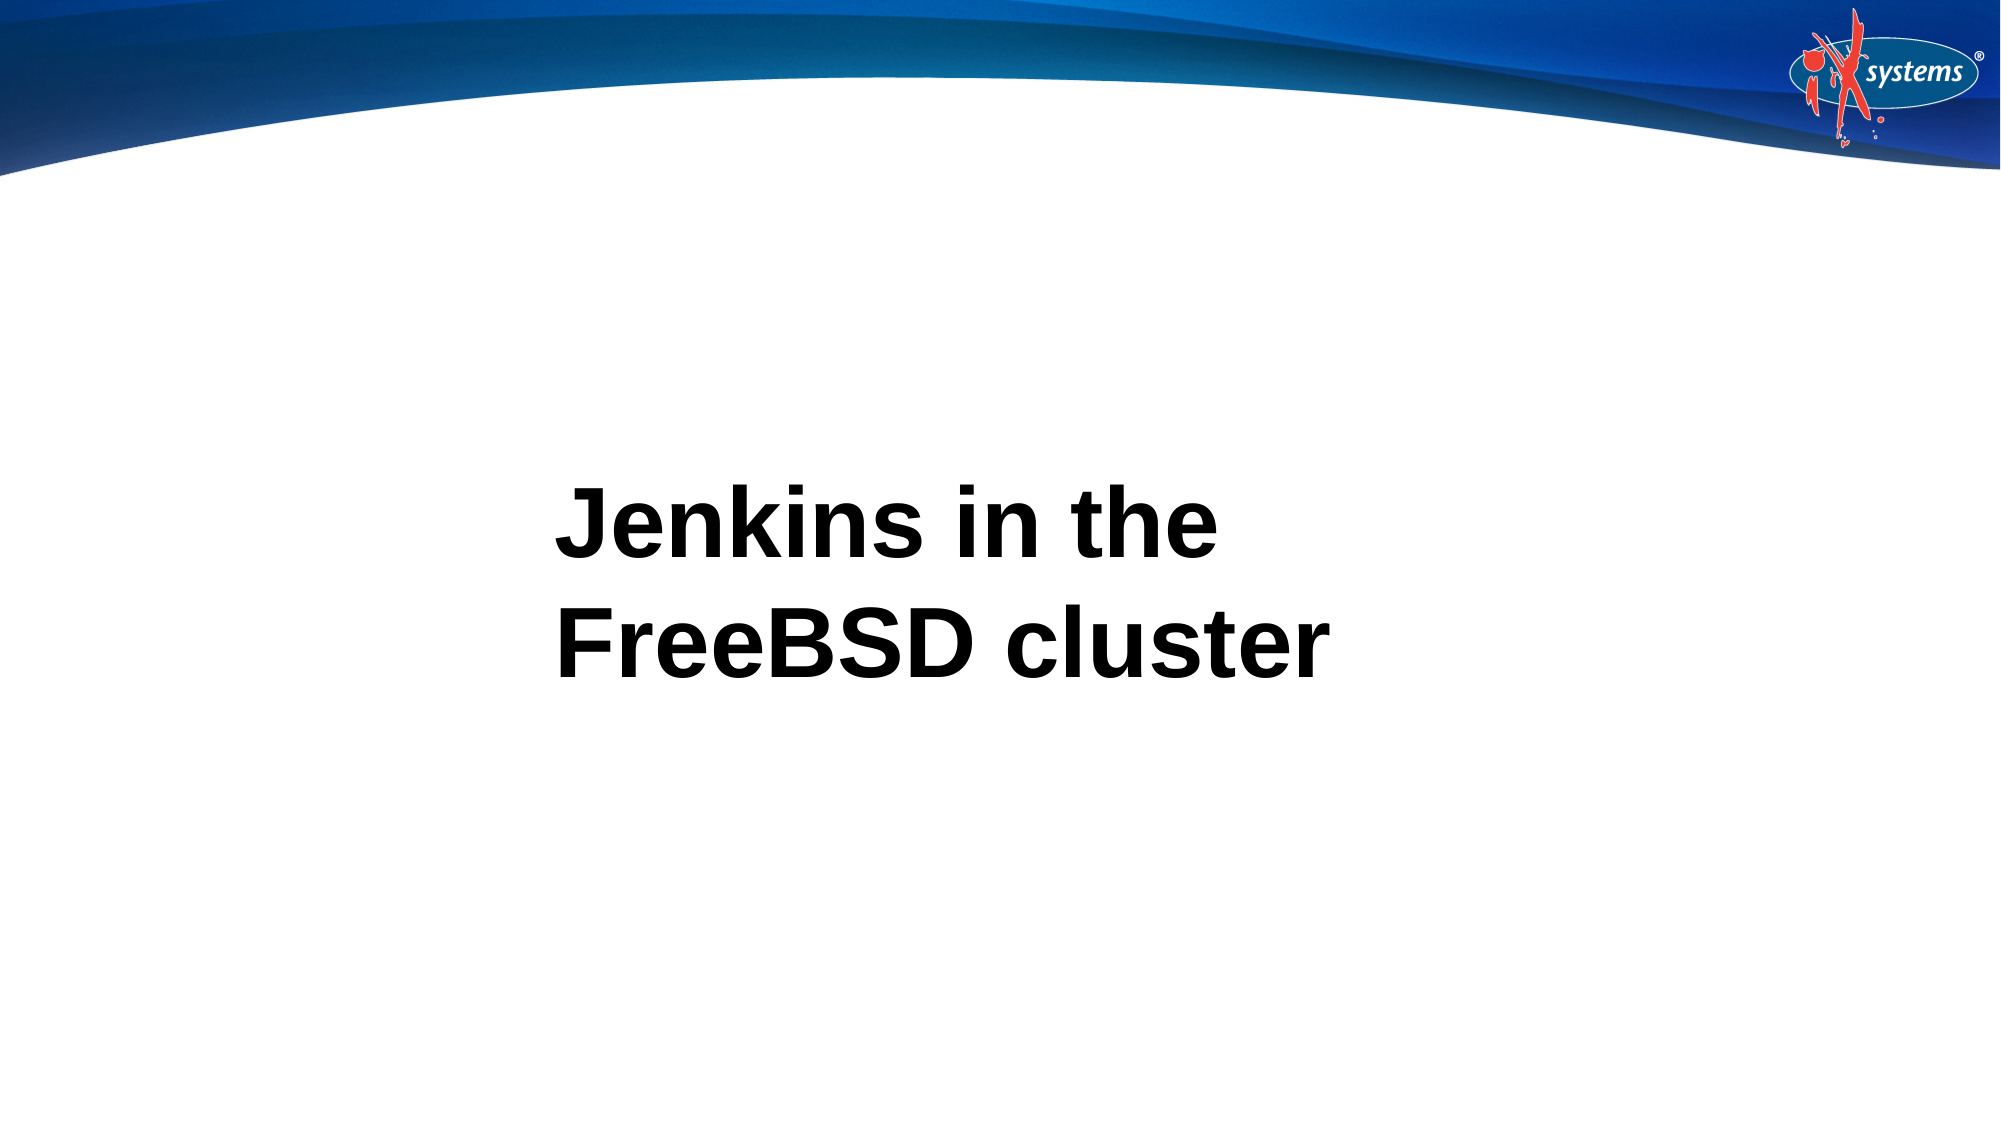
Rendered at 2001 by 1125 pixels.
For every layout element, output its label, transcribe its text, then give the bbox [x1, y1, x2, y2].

text_box Jenkins in the FreeBSD cluster [539, 450, 1231, 586]
picture [0, 0, 2001, 1125]
